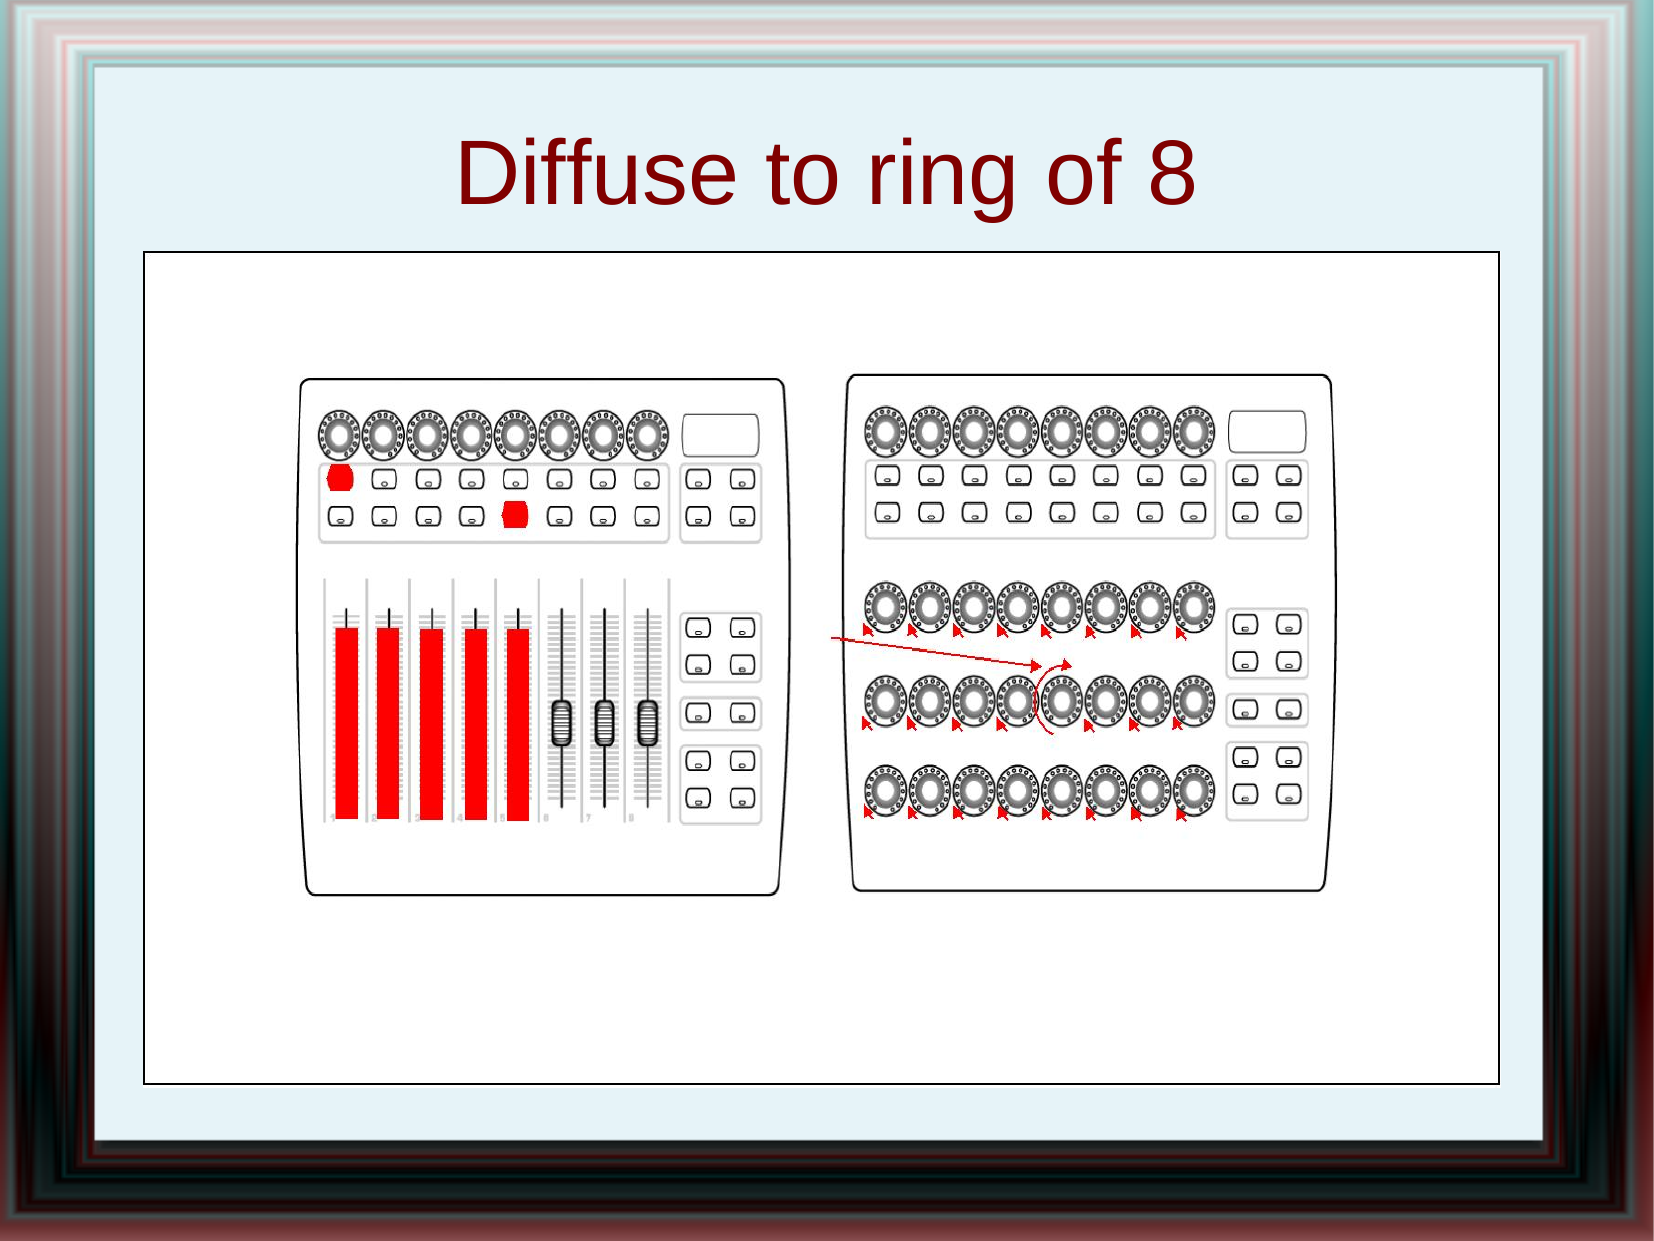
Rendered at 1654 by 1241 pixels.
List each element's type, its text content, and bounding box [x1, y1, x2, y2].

picture [0, 0, 1654, 1241]
title Diffuse to ring of 8 [118, 95, 1536, 250]
